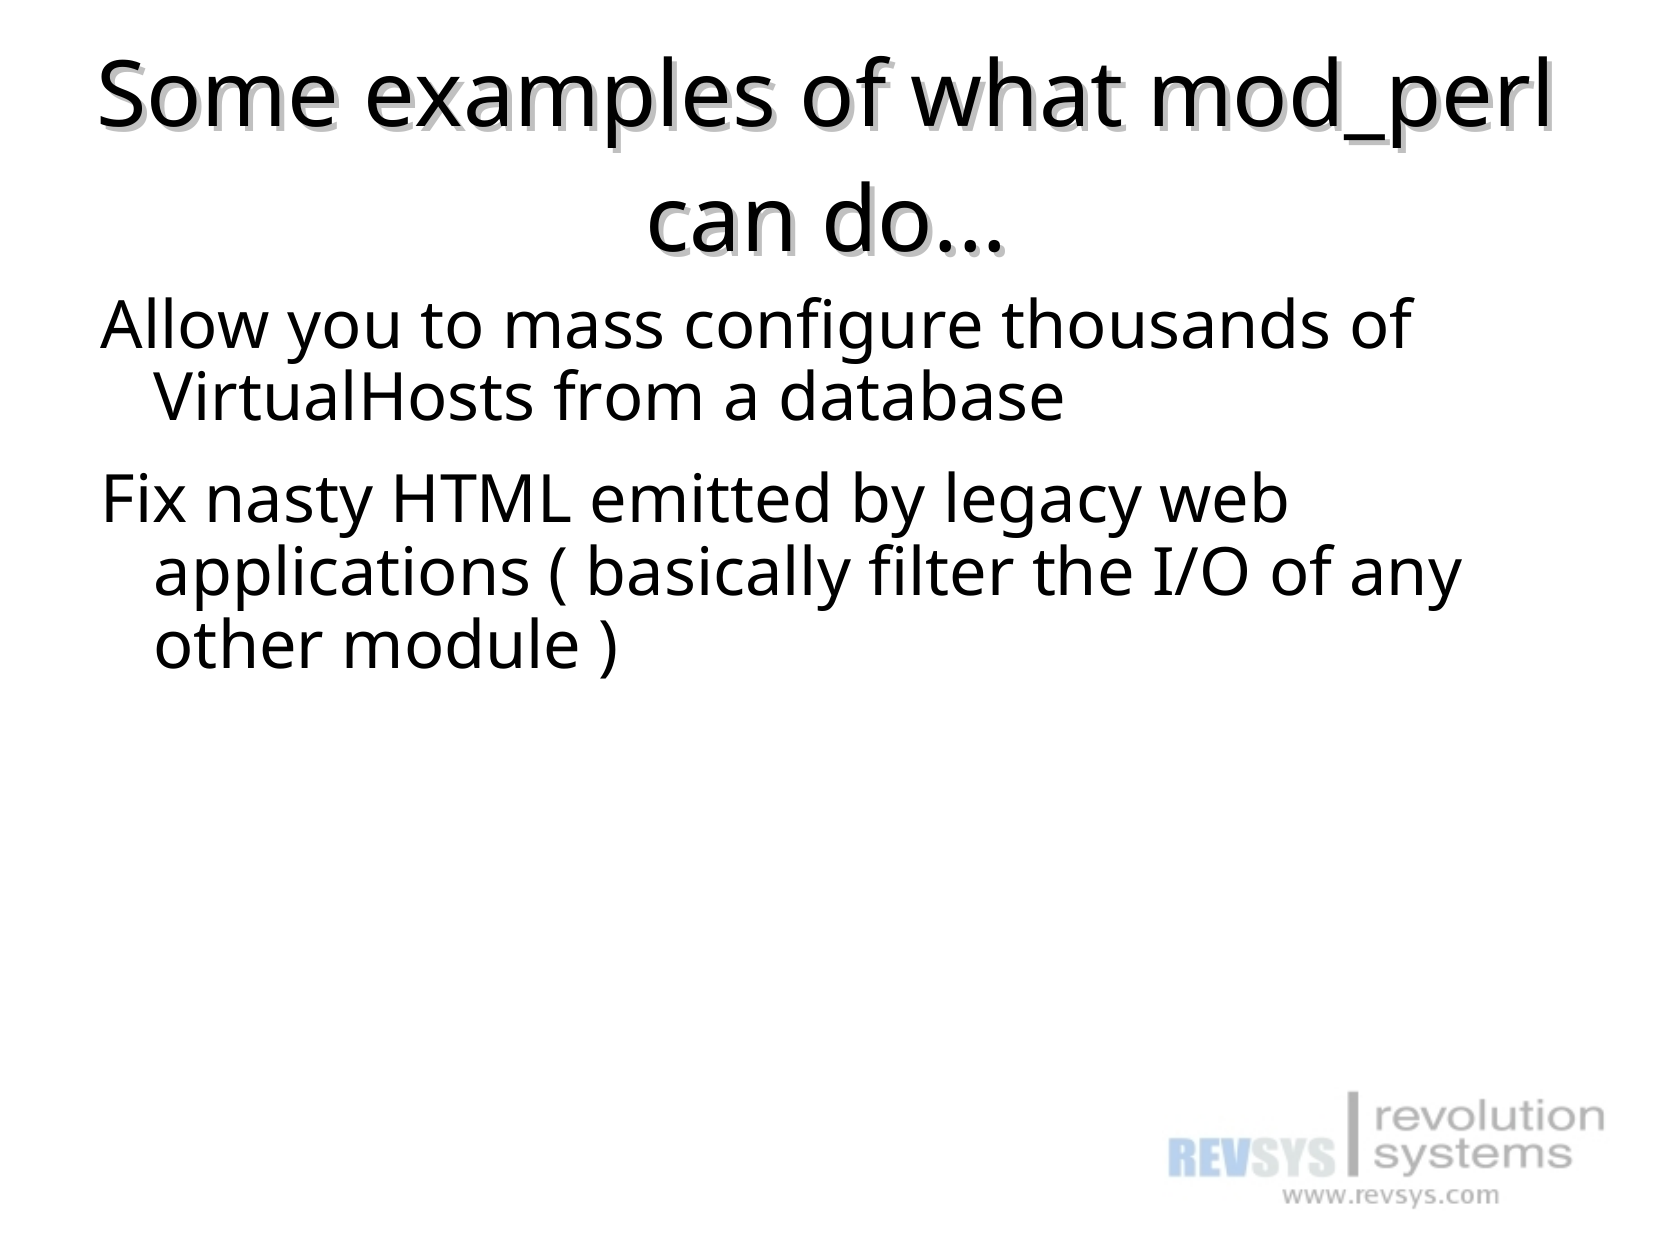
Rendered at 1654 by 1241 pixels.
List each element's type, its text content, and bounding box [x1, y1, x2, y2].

picture [1162, 1087, 1613, 1211]
title Some examples of what mod_perl can do... [82, 42, 1571, 264]
list Allow you to mass configure thousands of VirtualHosts from a database Fix nasty HTML emitted by legacy web applications ( basically filter the I/O of any other module ) [82, 290, 1571, 1109]
